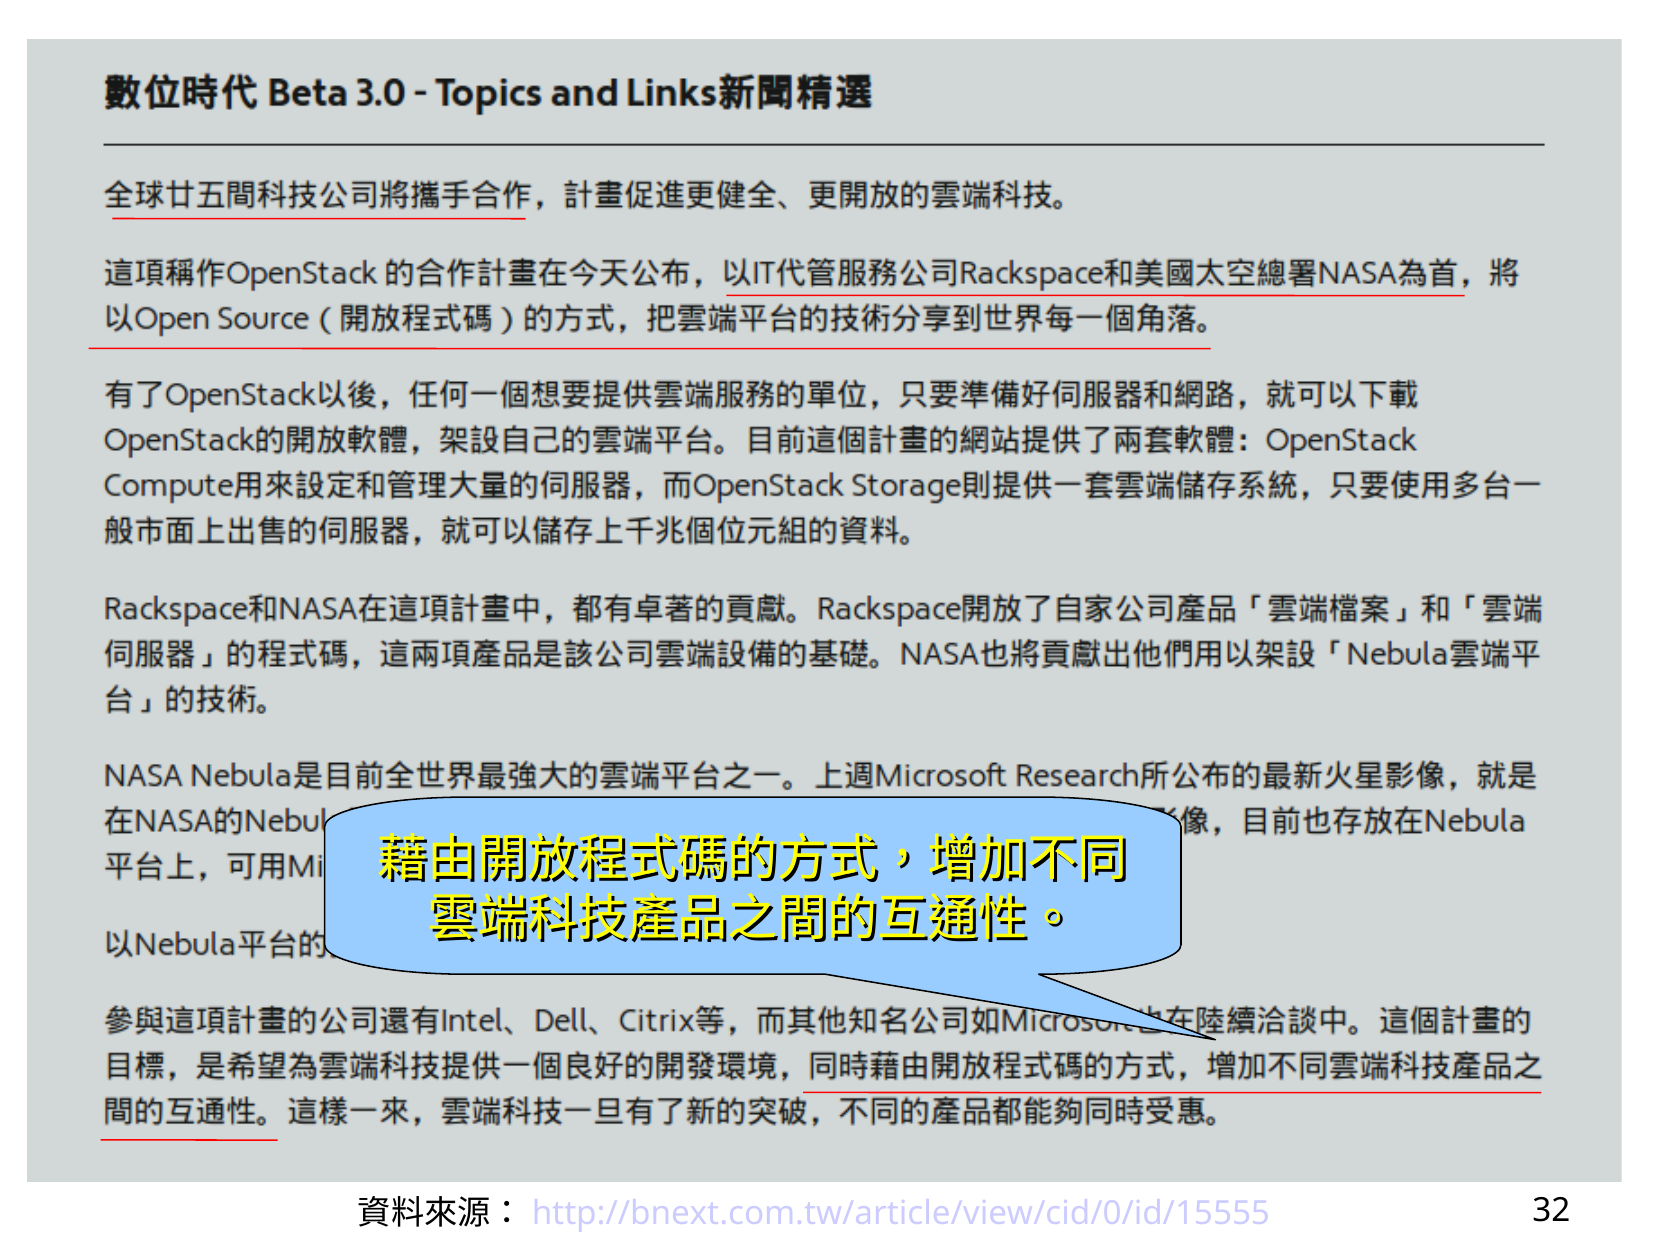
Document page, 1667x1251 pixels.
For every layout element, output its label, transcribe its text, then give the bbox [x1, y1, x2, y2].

text_box 藉由開放程式碼的方式，增加不同雲端科技產品之間的互通性。 [324, 797, 1216, 1040]
text_box 資料來源：http://bnext.com.tw/article/view/cid/0/id/15555 [342, 1183, 1323, 1251]
picture [27, 39, 1622, 1182]
